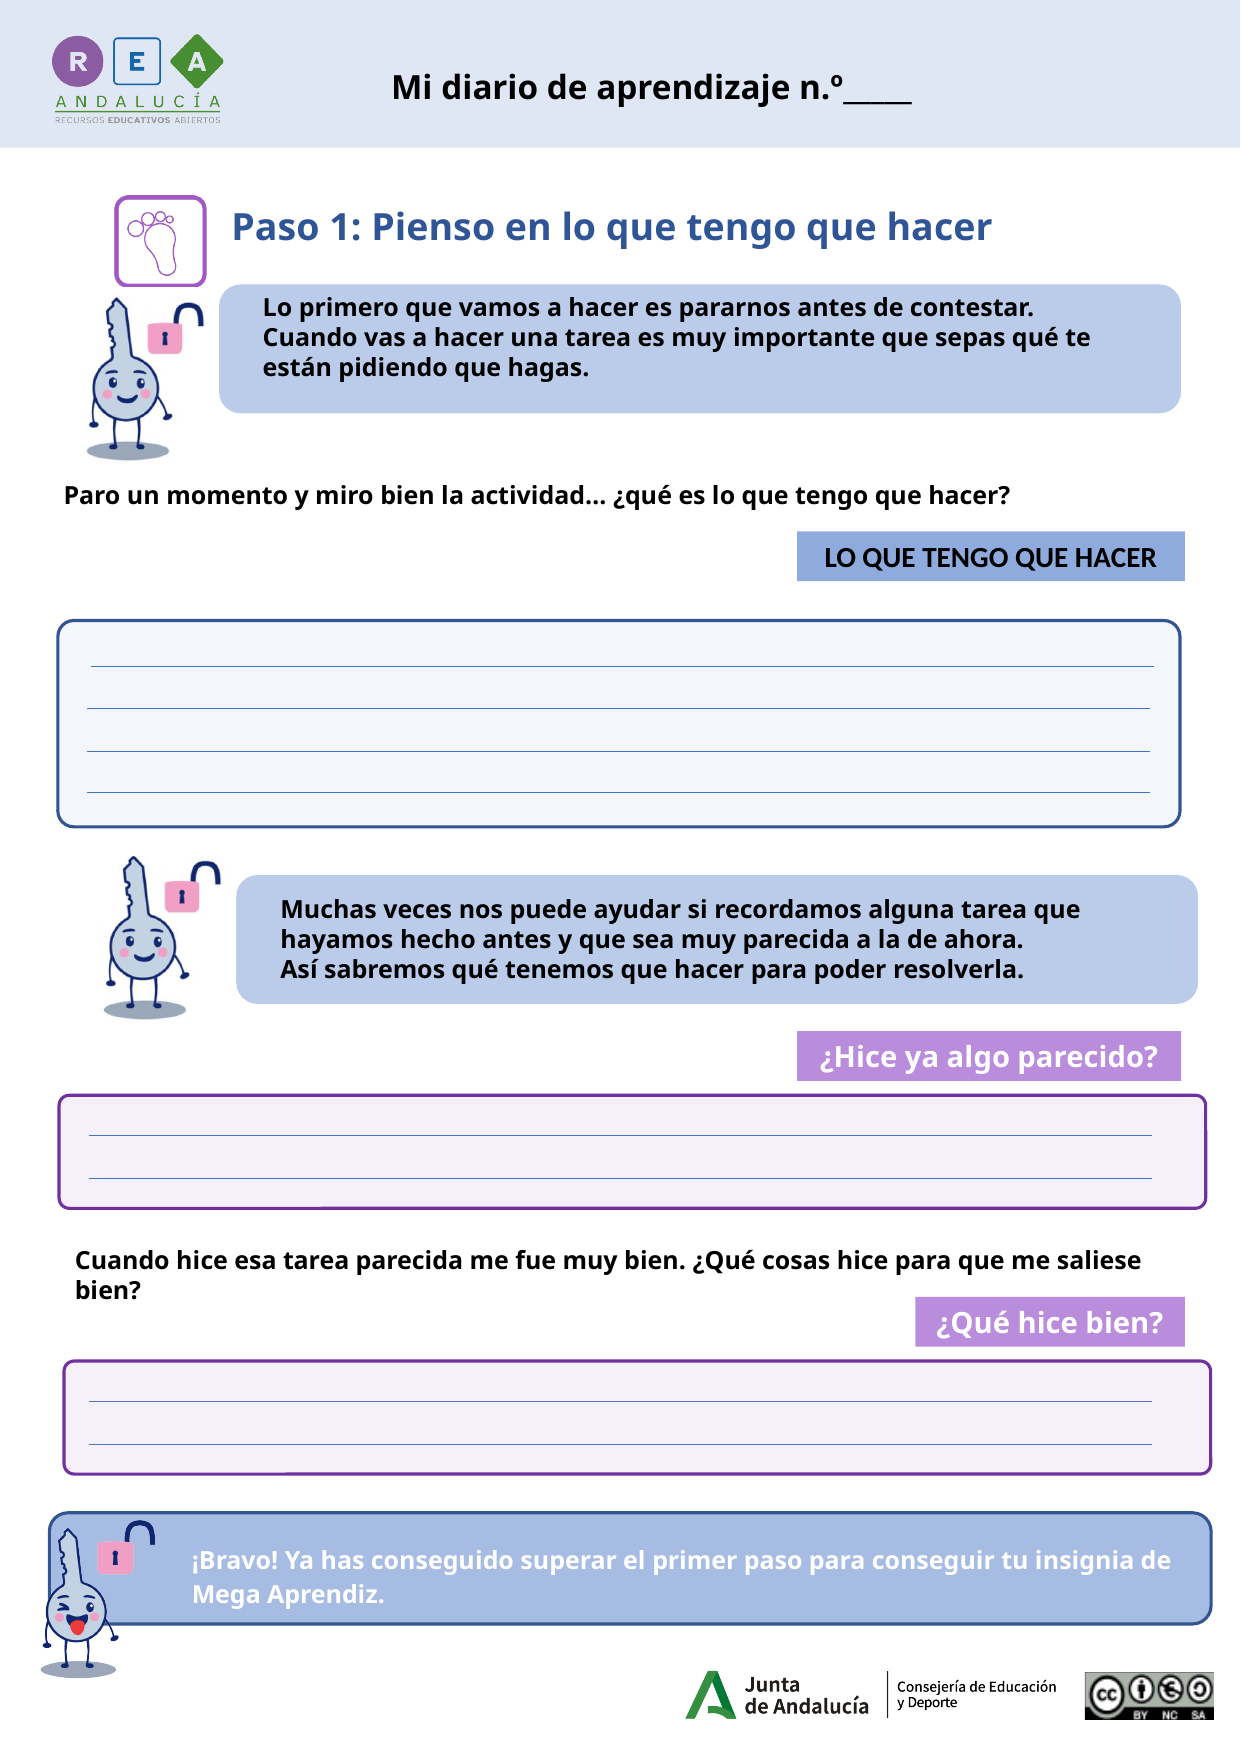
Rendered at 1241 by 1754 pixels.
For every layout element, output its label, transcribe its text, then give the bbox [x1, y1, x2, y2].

text_box Paso 1: Pienso en lo que tengo que hacer [216, 195, 1018, 256]
text_box Mi diario de aprendizaje n.º_____ [376, 58, 928, 114]
text_box [59, 1095, 1206, 1209]
text_box [182, 1512, 1212, 1625]
text_box Paro un momento y miro bien la actividad… ¿qué es lo que tengo que hacer? [48, 472, 1211, 518]
text_box Cuando hice esa tarea parecida me fue muy bien. ¿Qué cosas hice para que me saliese bien? [60, 1237, 1211, 1313]
text_box LO QUE TENGO QUE HACER [797, 531, 1185, 582]
text_box [237, 874, 1199, 1004]
picture [79, 856, 237, 1032]
text_box [0, 0, 1241, 148]
text_box Lo primero que vamos a hacer es pararnos antes de contestar. Cuando vas a hacer una tarea es muy importante que sepas qué te están pidiendo que hagas. [248, 284, 1152, 390]
picture [679, 1645, 1075, 1734]
text_box [219, 284, 1182, 414]
text_box ¡Bravo! Ya has conseguido superar el primer paso para conseguir tu insignia de Mega Aprendiz. [177, 1535, 1211, 1603]
text_box ¿Qué hice bien? [915, 1296, 1185, 1347]
picture [38, 29, 237, 128]
text_box [57, 620, 1180, 827]
text_box Continúa el paso 1 en la página siguiente. Estás avanzando hacia tu insignia de Mega Aprendiz. [409, 1624, 1162, 1629]
picture [62, 195, 207, 473]
text_box ¿Hice ya algo parecido? [797, 1031, 1182, 1081]
text_box [64, 1360, 1211, 1475]
picture [0, 1505, 182, 1688]
text_box Muchas veces nos puede ayudar si recordamos alguna tarea que hayamos hecho antes y que sea muy parecida a la de ahora. Así sabremos qué tenemos que hacer para poder resolverla. [265, 885, 1182, 991]
picture [1084, 1672, 1214, 1720]
